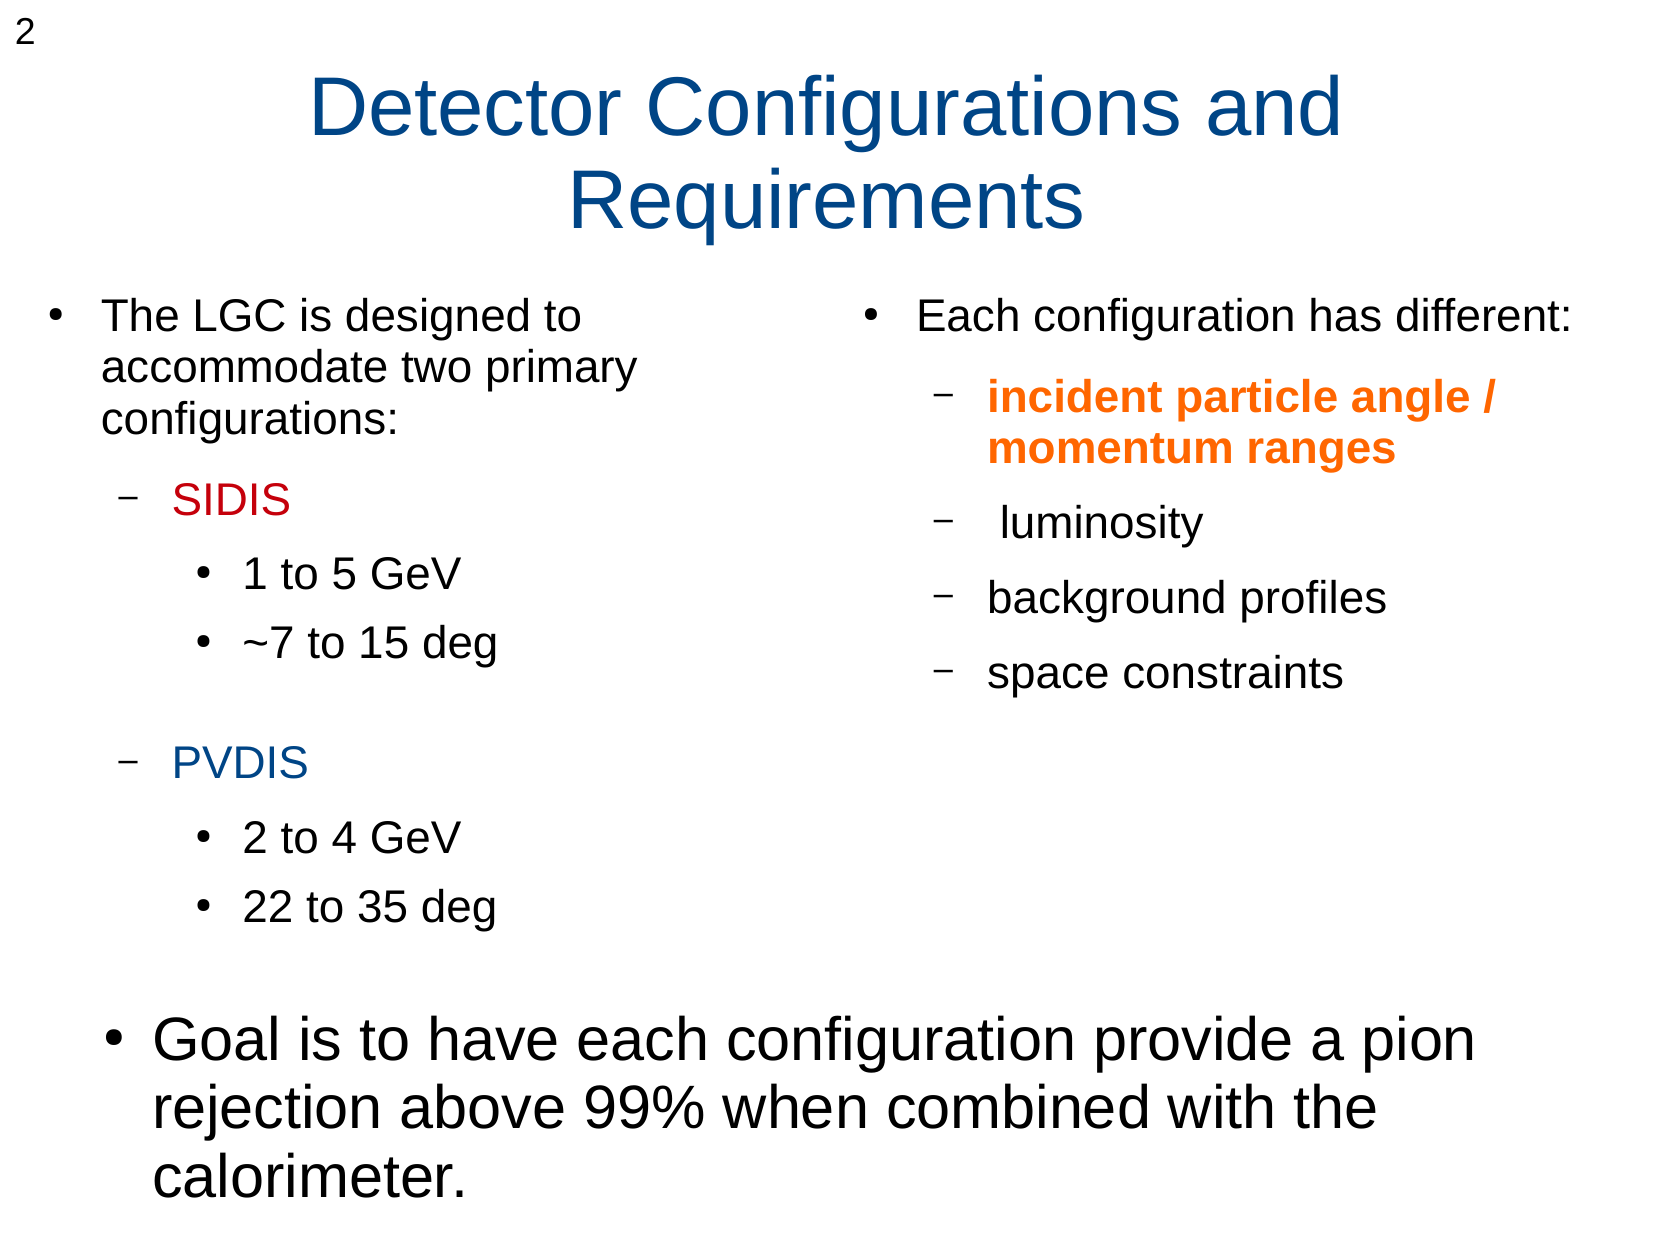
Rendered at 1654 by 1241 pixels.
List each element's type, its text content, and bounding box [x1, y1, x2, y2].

text_box 2 [0, 3, 51, 61]
list Each configuration has different: incident particle angle / momentum ranges luminosity background profiles space constraints [845, 290, 1636, 961]
list The LGC is designed to accommodate two primary configurations: SIDIS 1 to 5 GeV ~7 to 15 deg PVDIS 2 to 4 GeV 22 to 35 deg [30, 290, 809, 976]
title Detector Configurations and Requirements [82, 49, 1571, 257]
list Goal is to have each configuration provide a pion rejection above 99% when combined with the calorimeter. [86, 1005, 1576, 1214]
